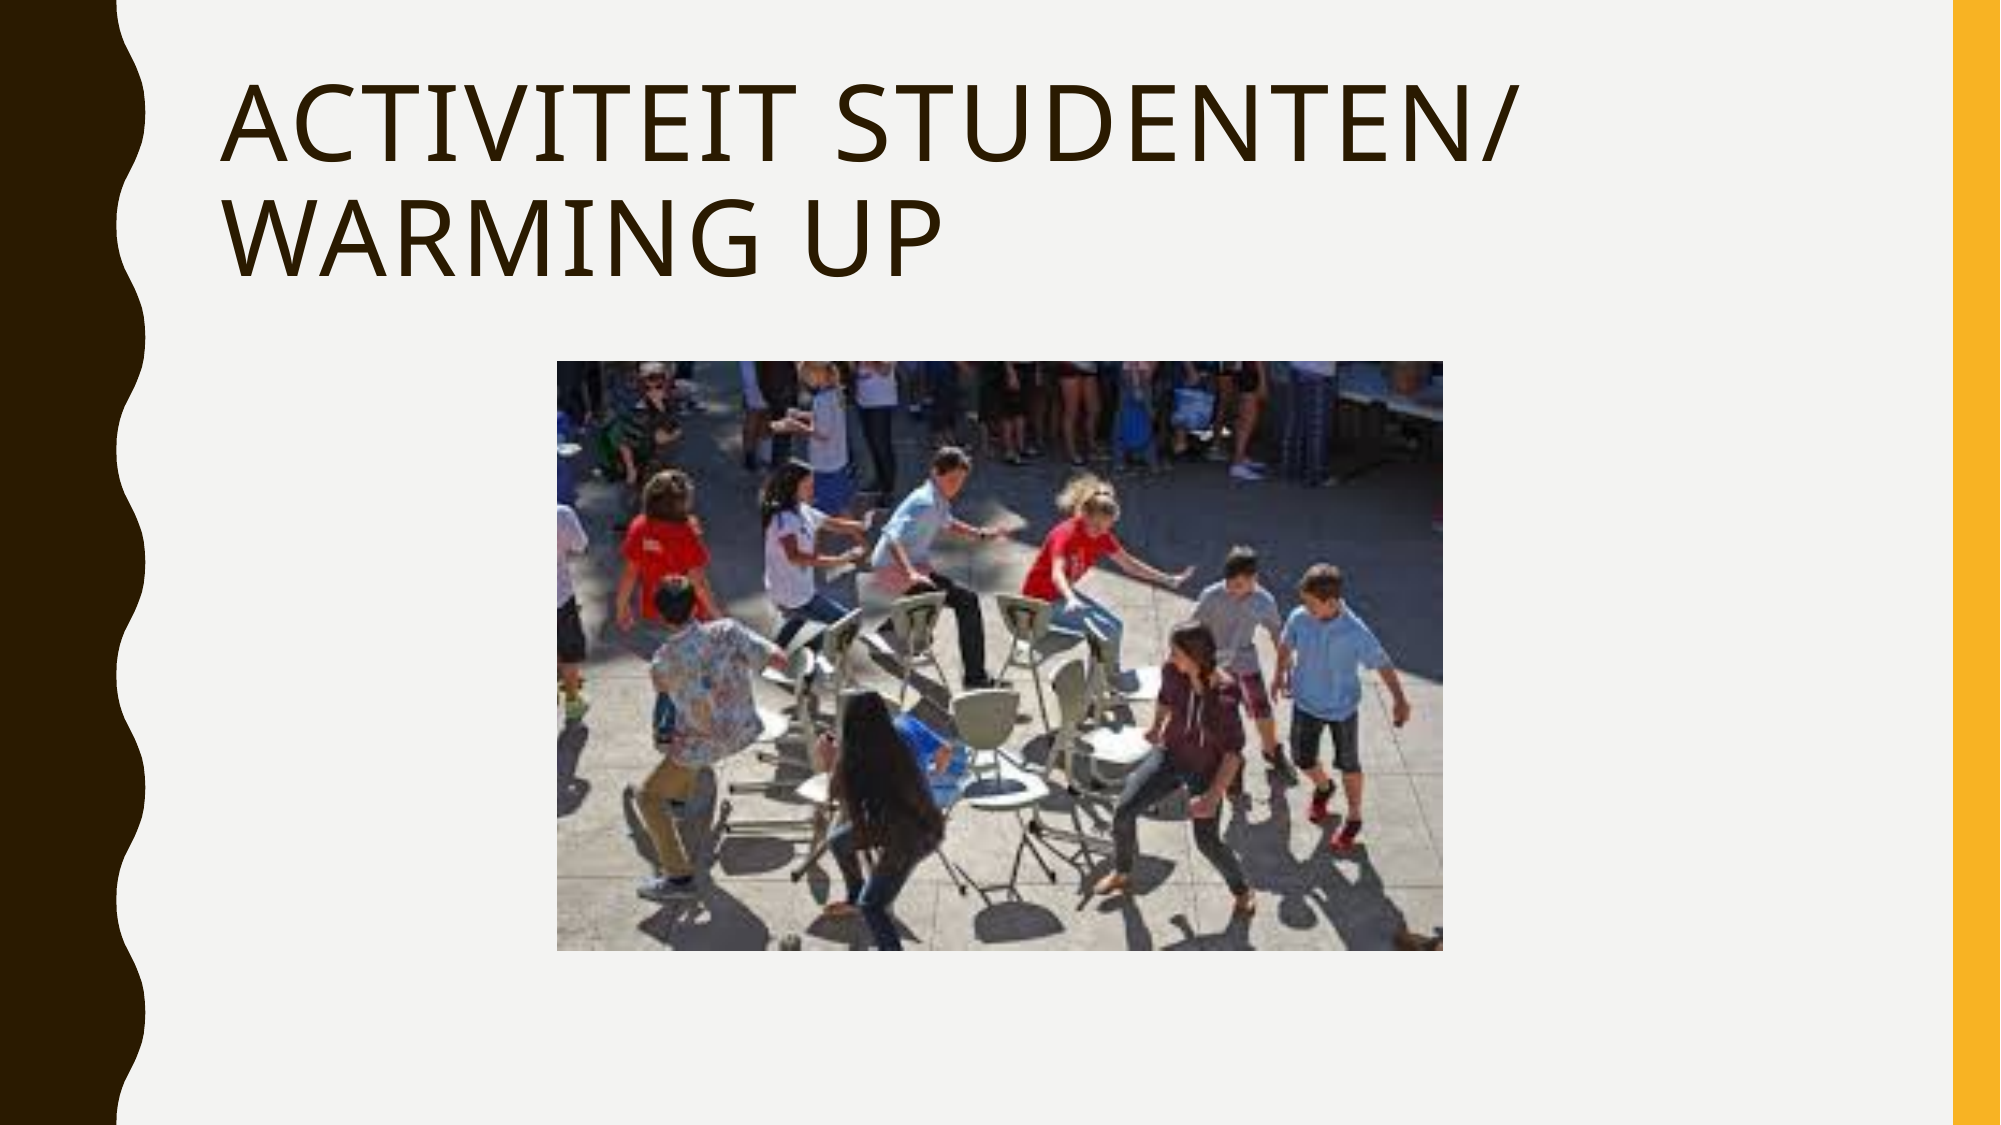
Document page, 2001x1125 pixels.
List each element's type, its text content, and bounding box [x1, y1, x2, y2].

picture [557, 361, 1443, 952]
title Activiteit Studenten/ warming up [205, 62, 1876, 308]
